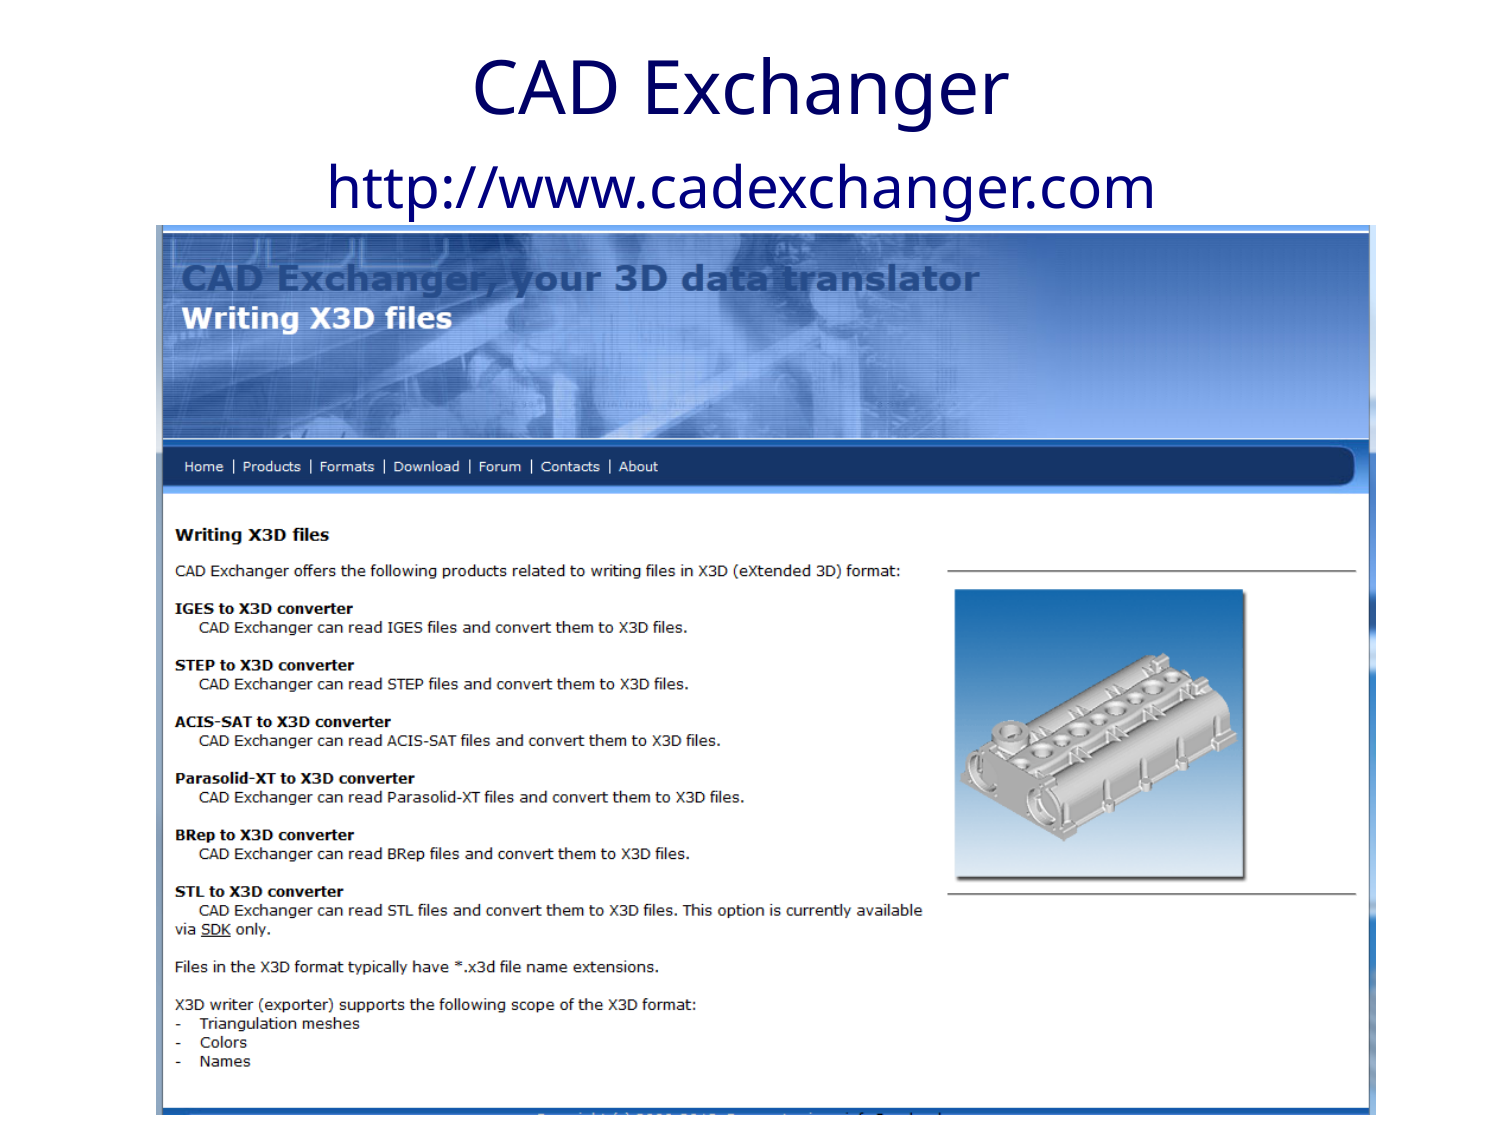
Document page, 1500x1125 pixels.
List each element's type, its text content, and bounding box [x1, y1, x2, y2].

picture [156, 225, 1376, 1115]
title CAD Exchanger http://www.cadexchanger.com [112, 37, 1388, 226]
